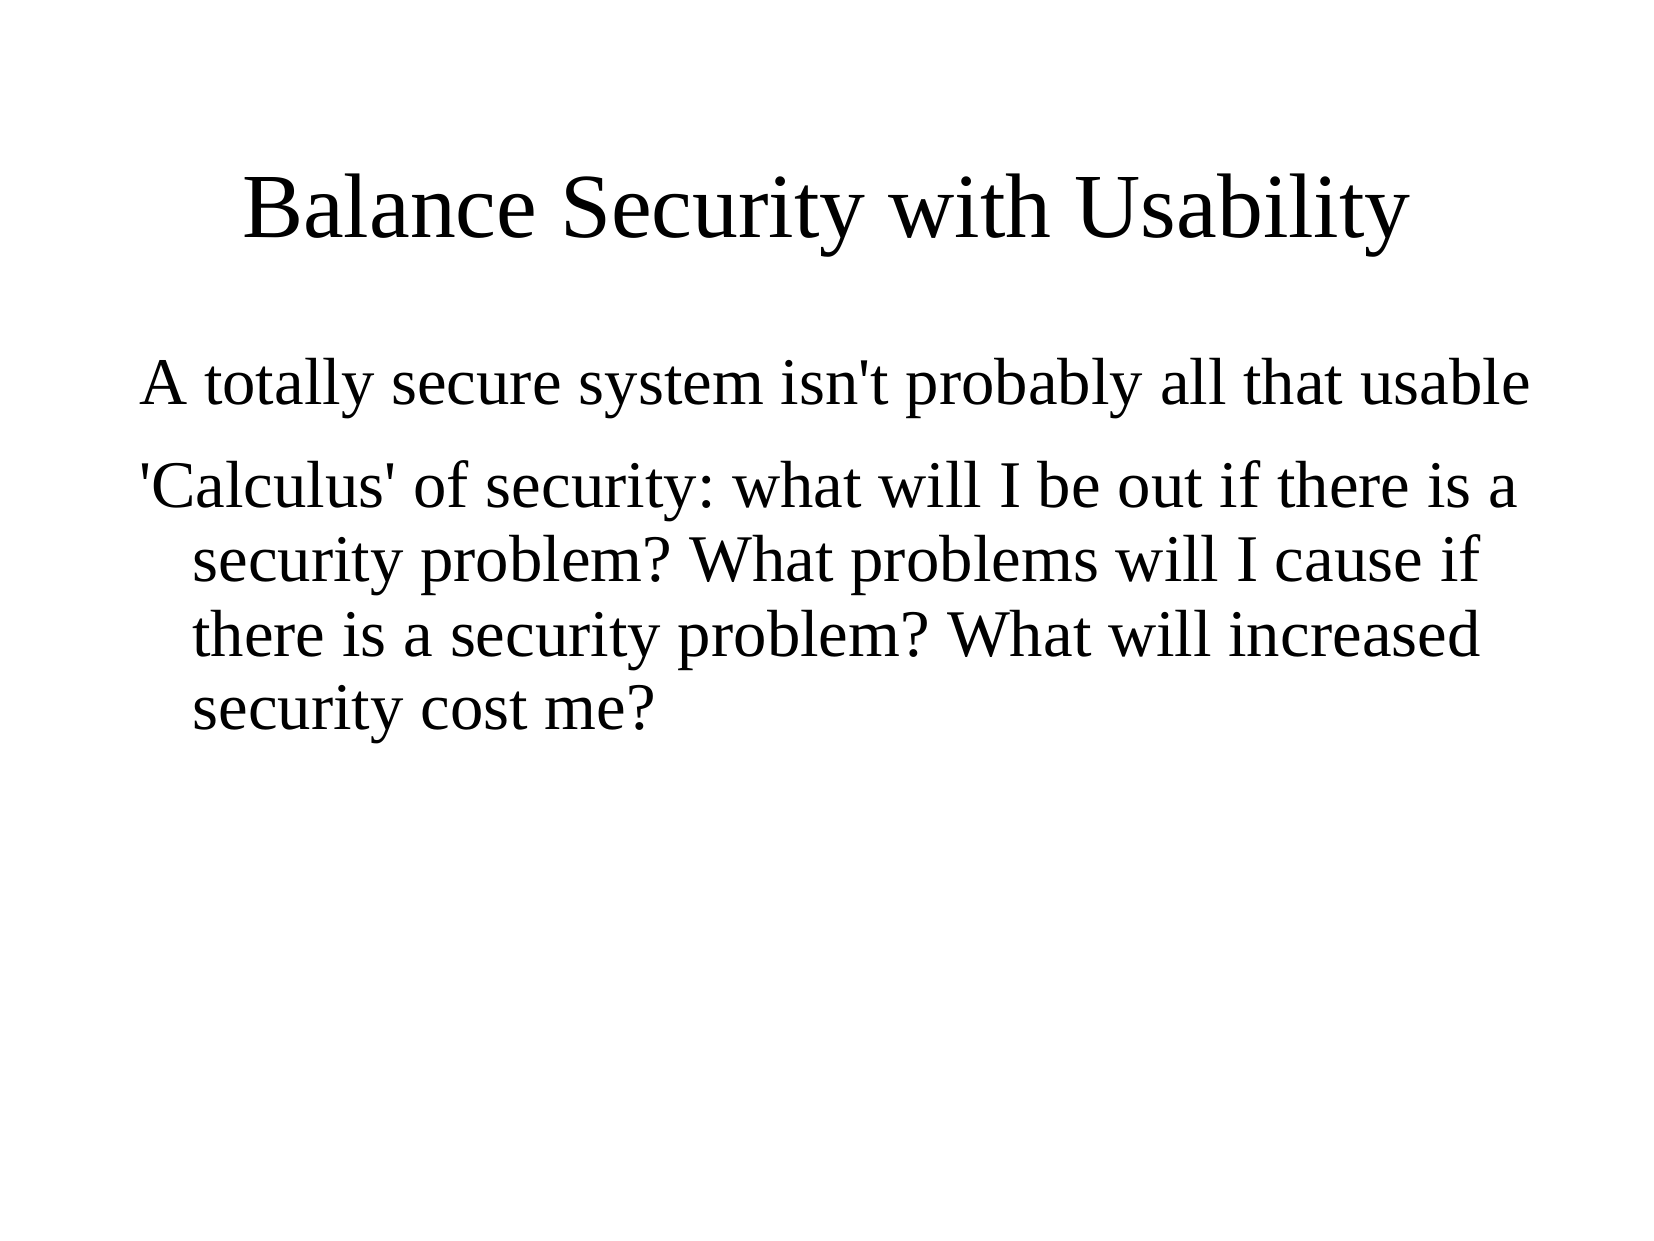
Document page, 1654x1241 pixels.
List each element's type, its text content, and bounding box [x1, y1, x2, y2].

list A totally secure system isn't probably all that usable 'Calculus' of security: what will I be out if there is a security problem? What problems will I cause if there is a security problem? What will increased security cost me? [121, 344, 1534, 1127]
title Balance Security with Usability [121, 102, 1534, 311]
